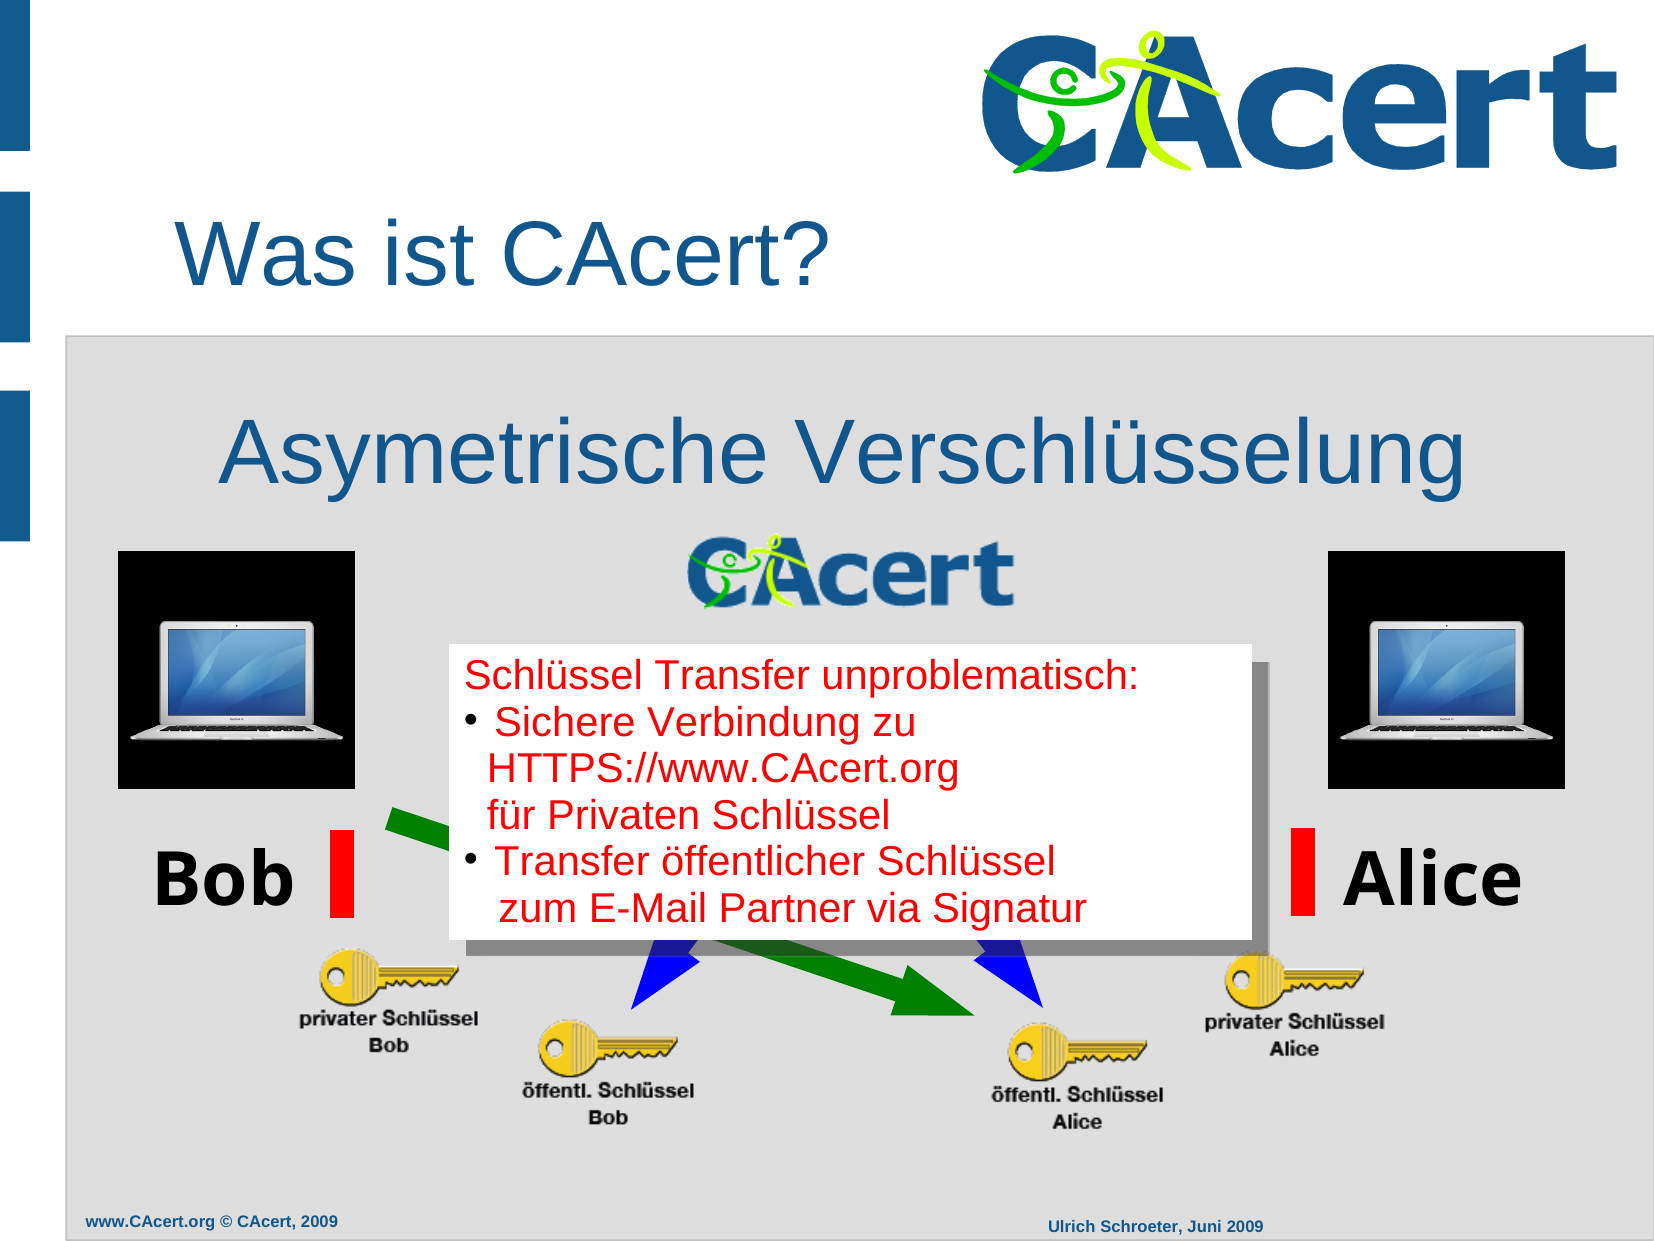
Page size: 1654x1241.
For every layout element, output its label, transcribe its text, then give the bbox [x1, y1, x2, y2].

title Asymetrische Verschlüsselung [118, 344, 1530, 503]
text_box Alice [1328, 817, 1568, 939]
picture [510, 1015, 711, 1148]
picture [293, 941, 481, 1057]
picture [118, 551, 355, 789]
picture [1195, 942, 1408, 1064]
text_box Was ist CAcert? [118, 195, 837, 313]
picture [687, 532, 1016, 609]
picture [984, 1015, 1174, 1137]
text_box Bob [136, 817, 325, 939]
text_box Schlüssel Transfer unproblematisch: Sichere Verbindung zu HTTPS://www.CAcert.org für Privaten Schlüssel Transfer öffentlicher Schlüssel zum E-Mail Partner via Signatur [449, 644, 1252, 940]
picture [1328, 551, 1565, 789]
